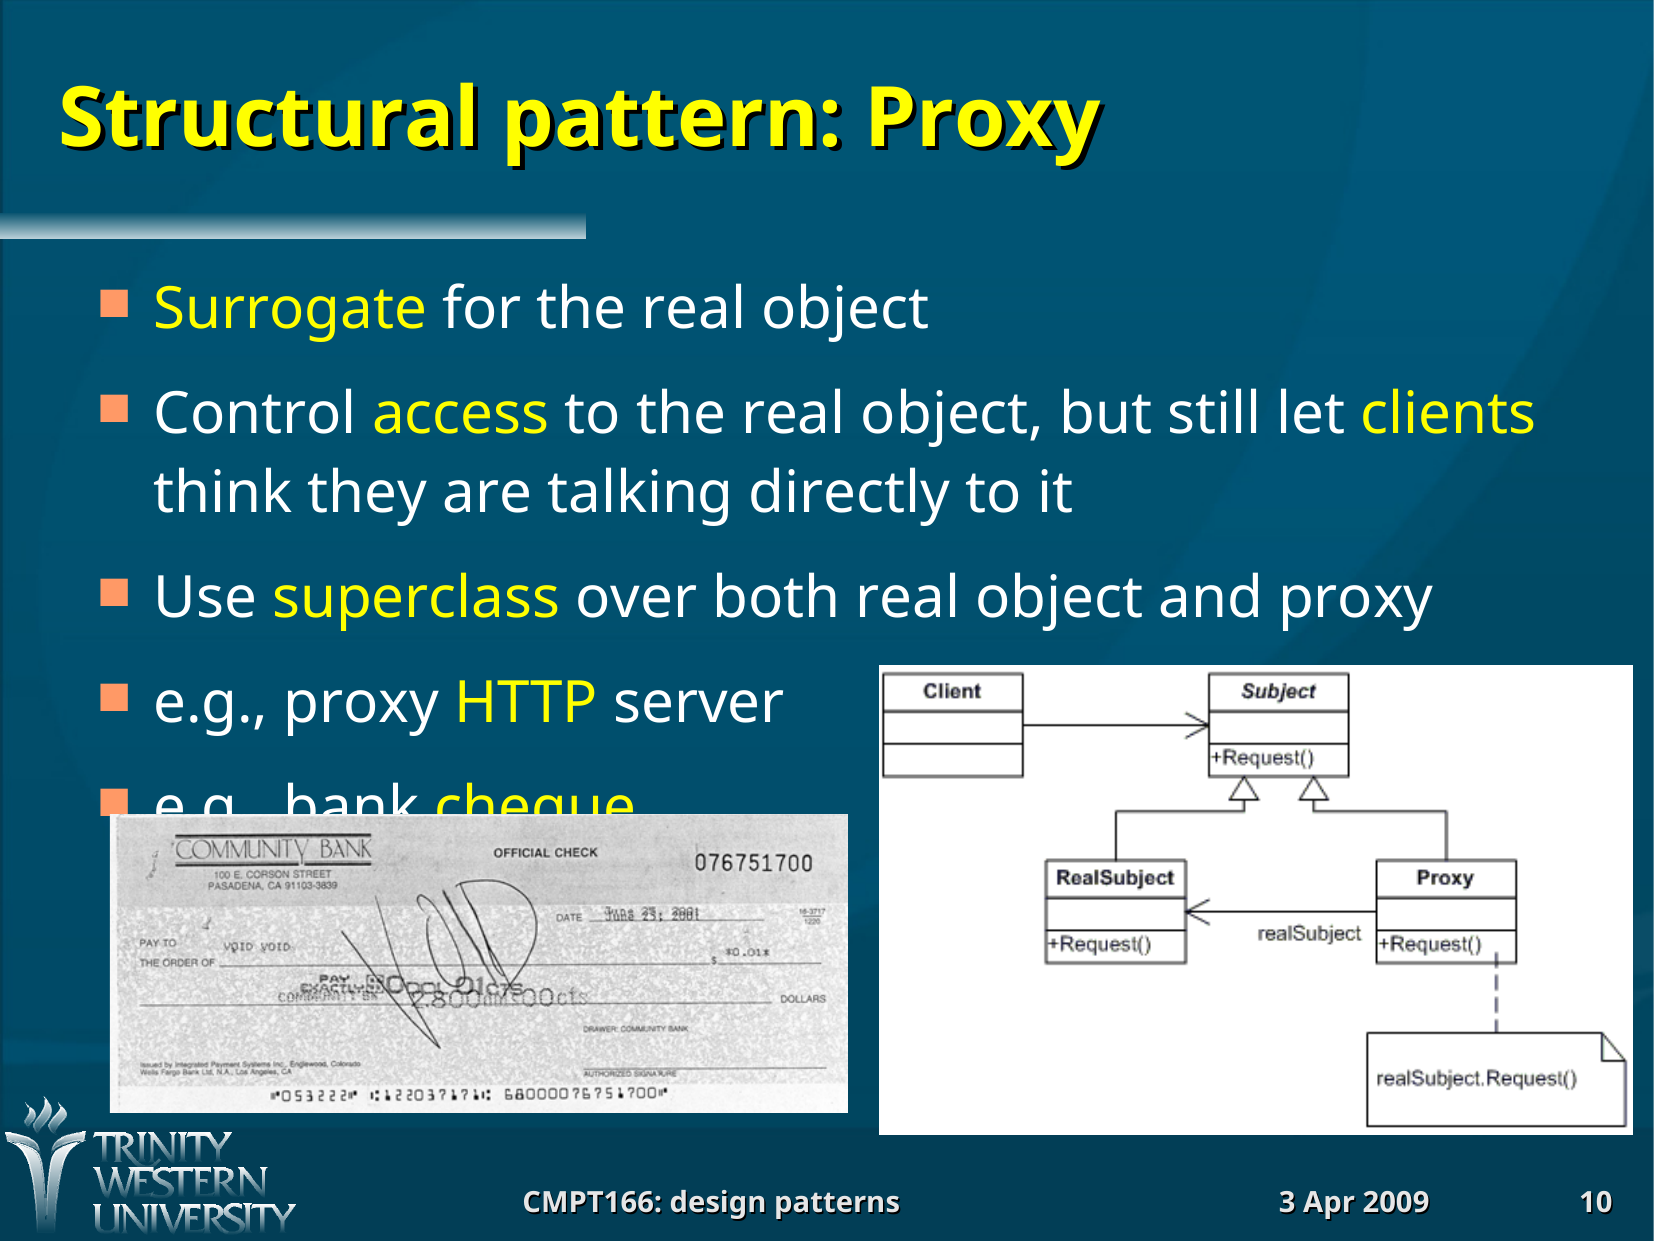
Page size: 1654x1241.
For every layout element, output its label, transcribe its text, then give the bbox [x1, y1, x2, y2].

title Structural pattern: Proxy [59, 27, 1548, 201]
list Surrogate for the real object Control access to the real object, but still let clients think they are talking directly to it Use superclass over both real object and proxy e.g., proxy HTTP server e.g., bank cheque [82, 266, 1571, 782]
picture [880, 666, 1654, 1134]
picture [109, 814, 847, 1112]
picture [38, 1227, 54, 1232]
